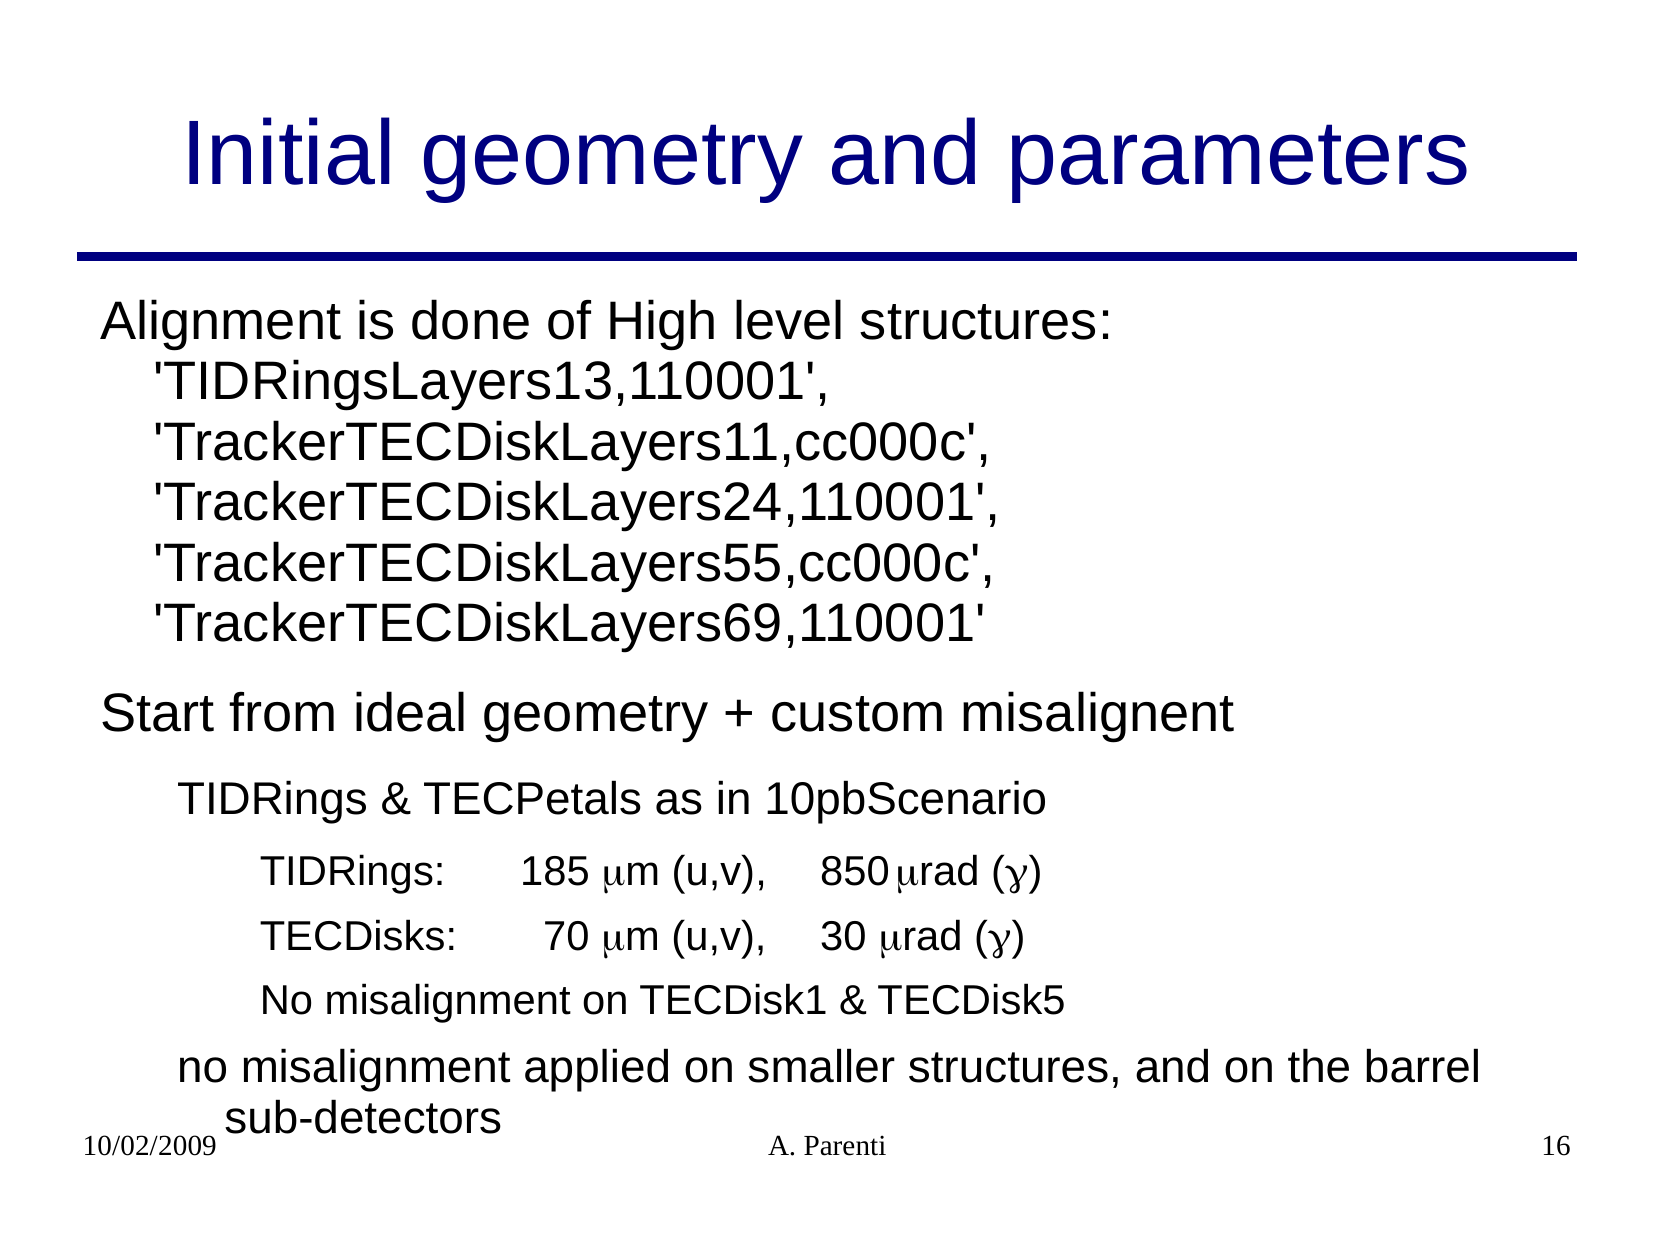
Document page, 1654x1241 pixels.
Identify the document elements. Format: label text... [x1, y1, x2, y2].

list Alignment is done of High level structures: 'TIDRingsLayers13,110001', 'TrackerTECDiskLayers11,cc000c', 'TrackerTECDiskLayers24,110001', 'TrackerTECDiskLayers55,cc000c', 'TrackerTECDiskLayers69,110001' Start from ideal geometry + custom misalignent TIDRings & TECPetals as in 10pbScenario TIDRings: 185 mm (u,v), 850 mrad (g) TECDisks: 70 mm (u,v), 30 mrad (g) No misalignment on TECDisk1 & TECDisk5 no misalignment applied on smaller structures, and on the barrel sub-detectors [82, 290, 1571, 1160]
title Initial geometry and parameters [82, 56, 1571, 250]
